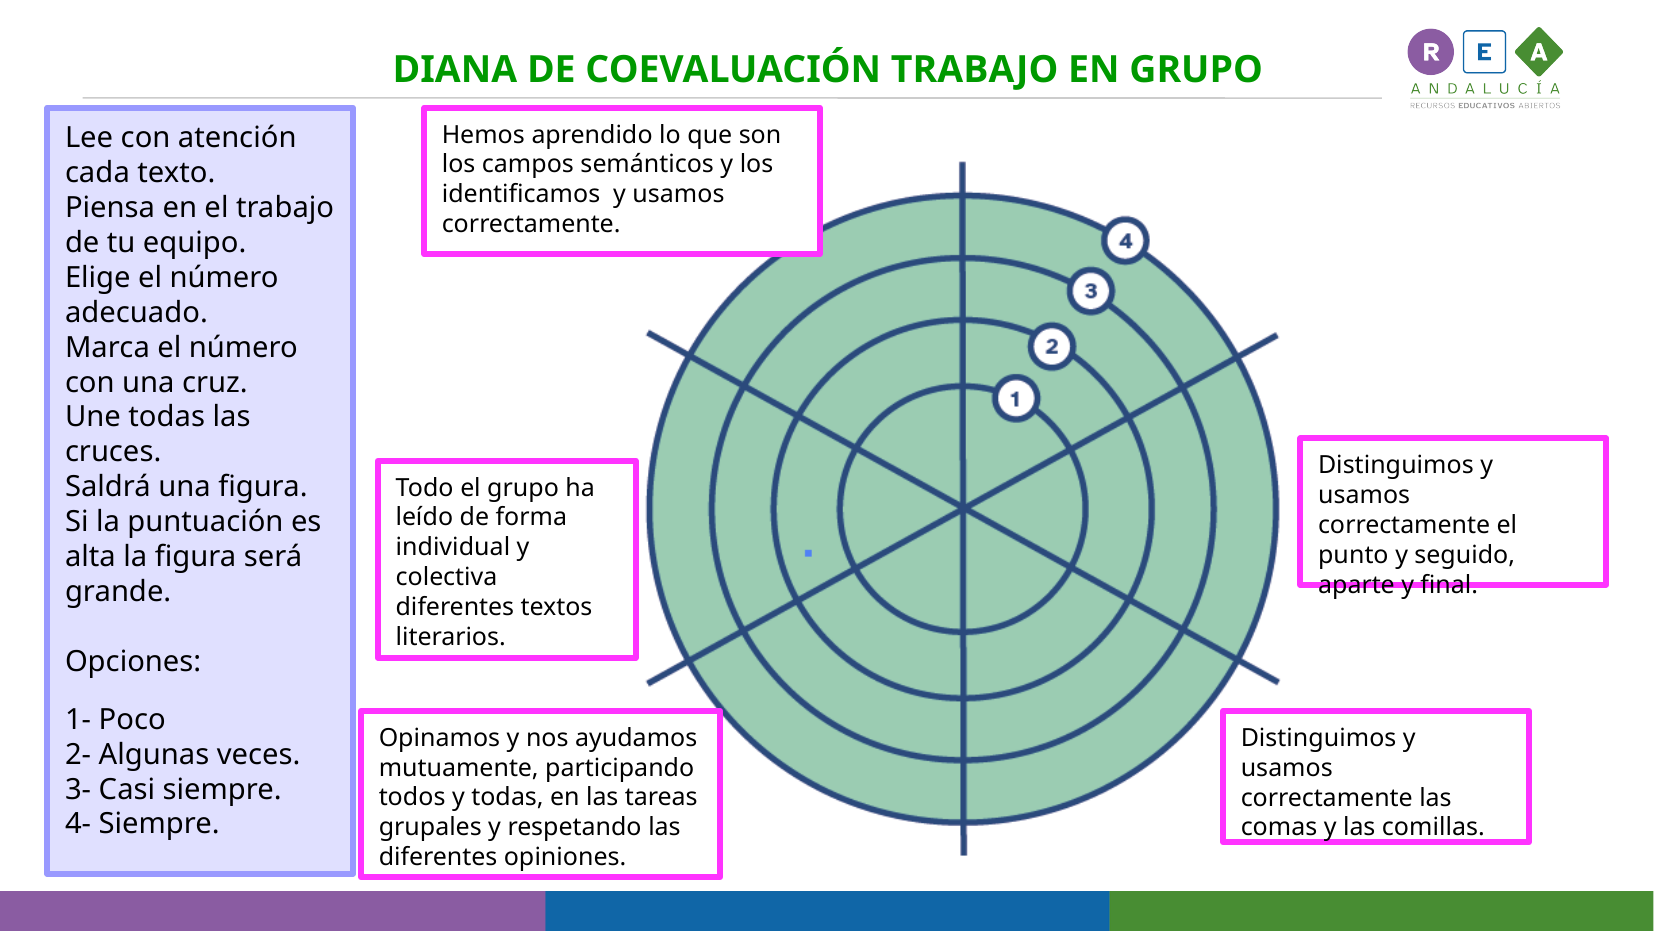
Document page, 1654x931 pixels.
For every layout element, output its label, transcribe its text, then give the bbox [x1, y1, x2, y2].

text_box Hemos aprendido lo que son los campos semánticos y los identificamos y usamos correctamente. [424, 107, 820, 255]
text_box Todo el grupo ha leído de forma individual y colectiva diferentes textos literarios. [377, 460, 636, 658]
picture [620, 147, 1312, 872]
picture [1400, 0, 1571, 153]
text_box Distinguimos y usamos correctamente las comas y las comillas. [1223, 710, 1529, 843]
text_box Distinguimos y usamos correctamente el punto y seguido, aparte y final. [1300, 438, 1607, 585]
text_box Lee con atención cada texto. Piensa en el trabajo de tu equipo. Elige el número adecuado. Marca el número con una cruz. Une todas las cruces. Saldrá una figura. Si la puntuación es alta la figura será grande. Opciones: 1- Poco 2- Algunas veces. 3- Casi siempre. 4- Siempre. [47, 107, 354, 874]
text_box Opinamos y nos ayudamos mutuamente, participando todos y todas, en las tareas grupales y respetando las diferentes opiniones. [361, 710, 721, 878]
picture [0, 891, 1654, 931]
text_box DIANA DE COEVALUACIÓN TRABAJO EN GRUPO [377, 37, 1287, 101]
